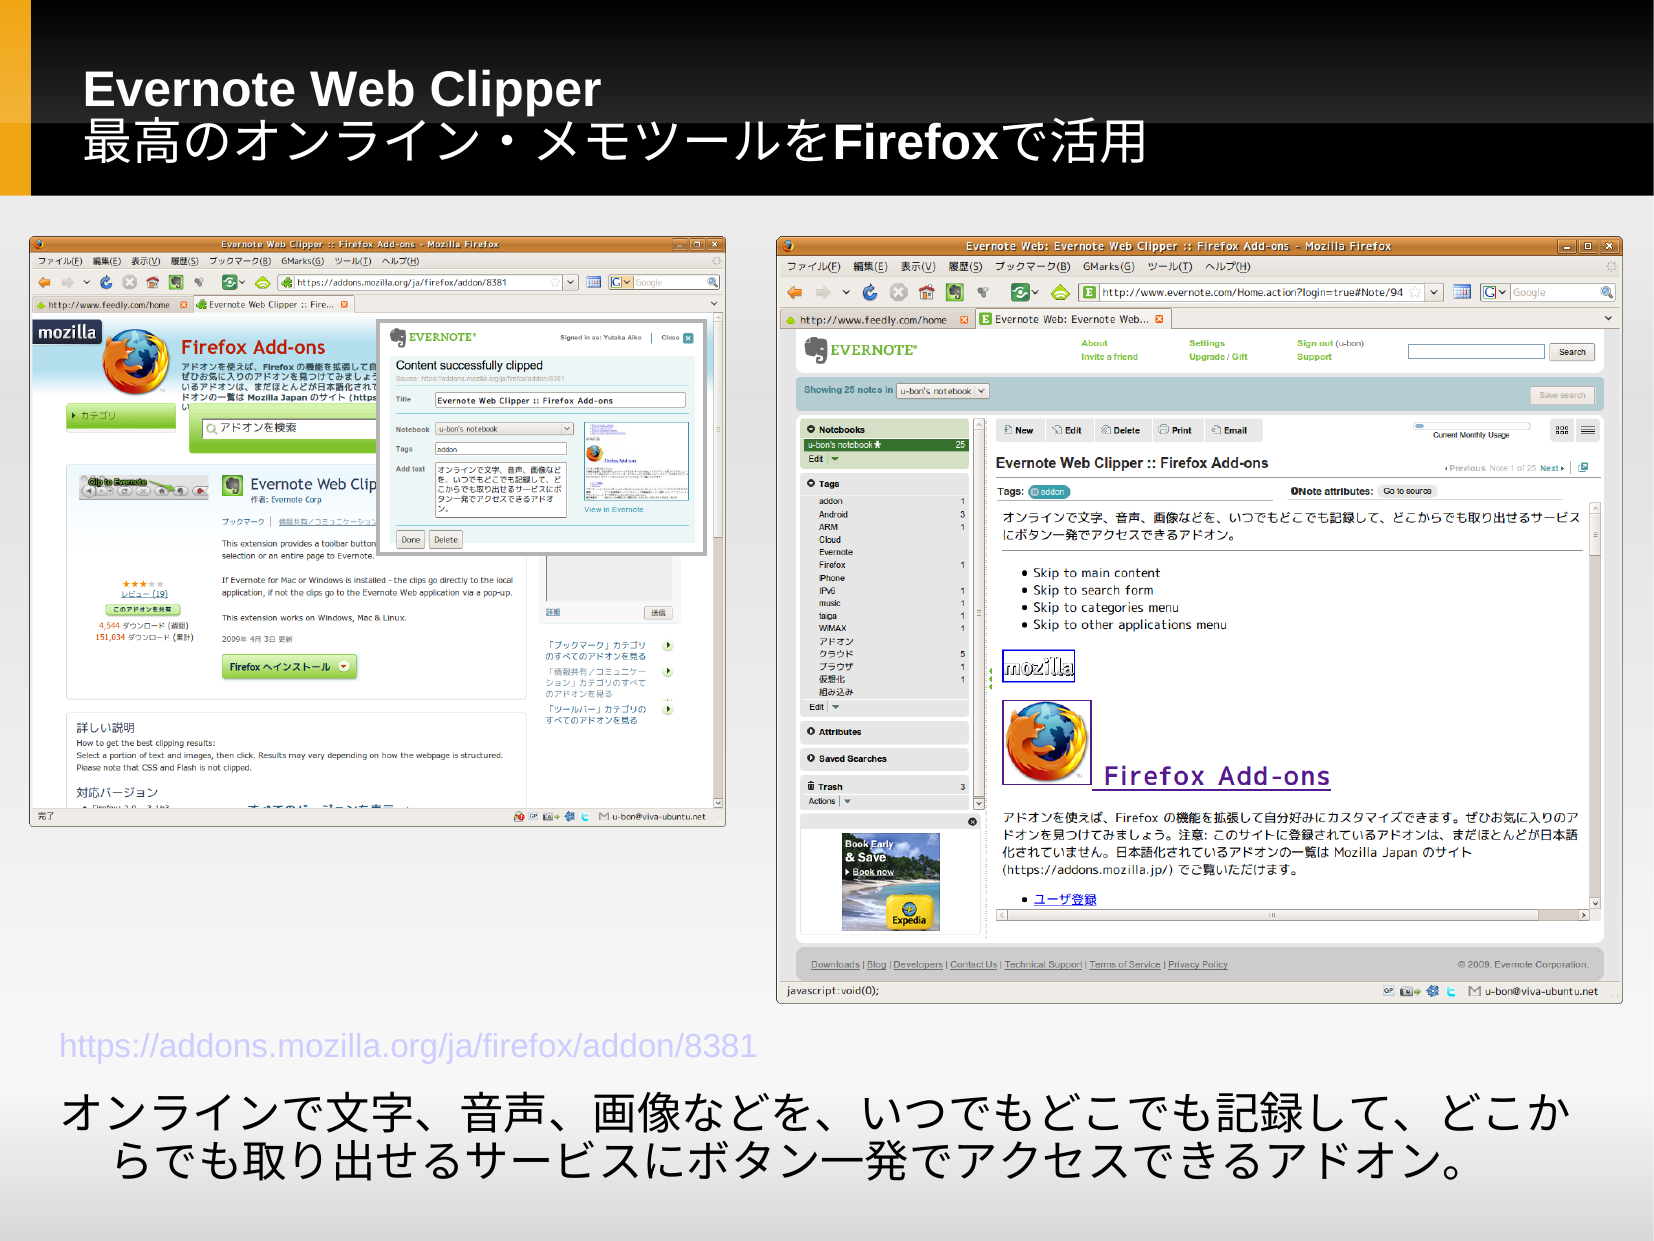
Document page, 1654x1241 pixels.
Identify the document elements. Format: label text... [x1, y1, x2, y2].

list https://addons.mozilla.org/ja/firefox/addon/8381 オンラインで文字、音声、画像などを、いつでもどこでも記録して、どこからでも取り出せるサービスにボタン一発でアクセスできるアドオン。 [59, 1027, 1613, 1216]
title Evernote Web Clipper 最高のオンライン・メモツールをFirefoxで活用 [82, 33, 1571, 200]
picture [0, 0, 1654, 1241]
